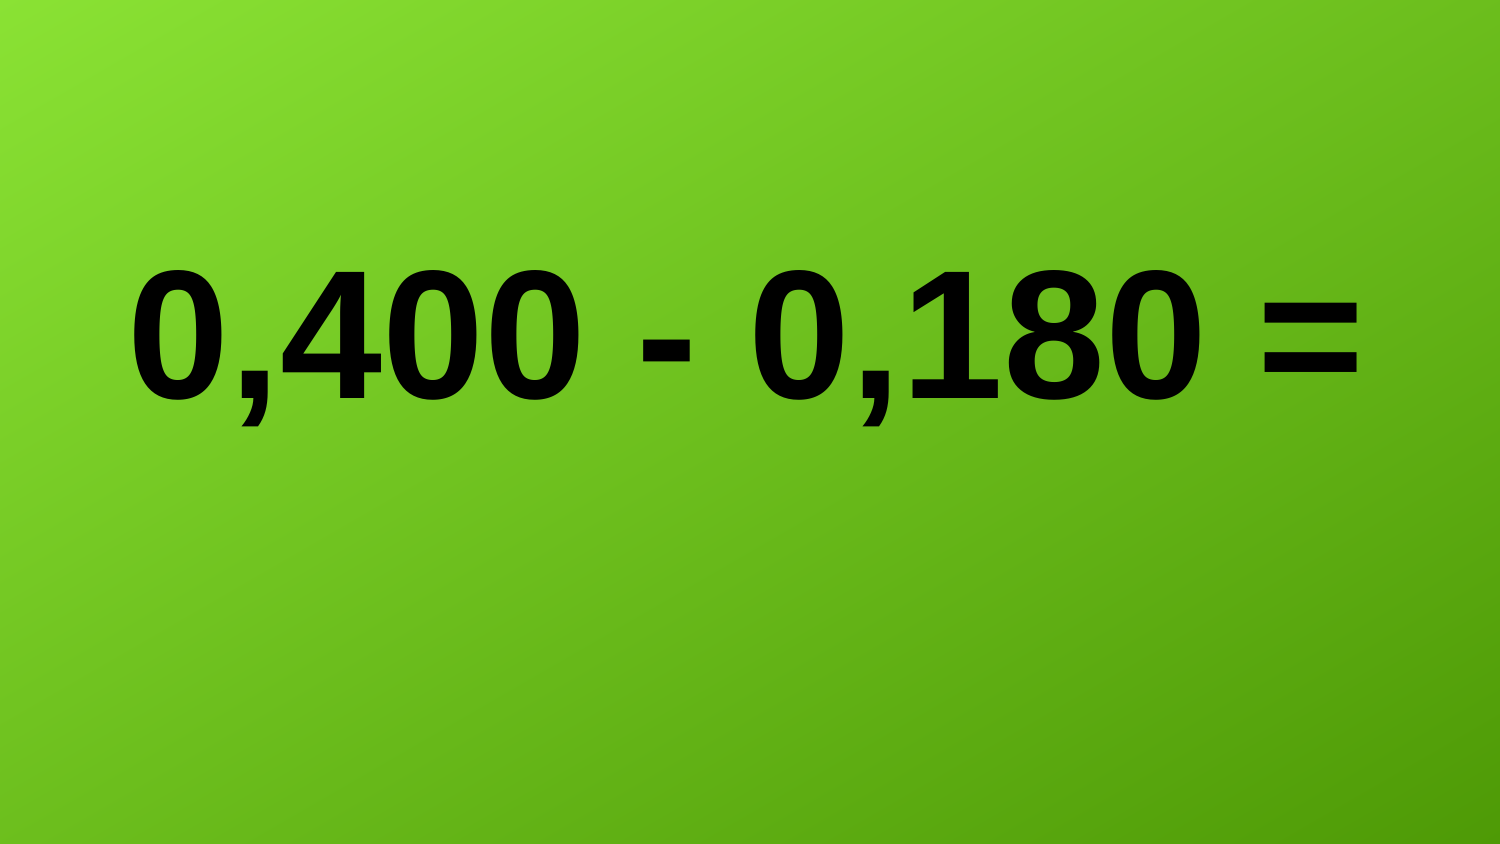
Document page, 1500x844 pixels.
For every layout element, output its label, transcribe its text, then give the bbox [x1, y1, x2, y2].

title 0,400 - 0,180 = [112, 259, 1388, 450]
